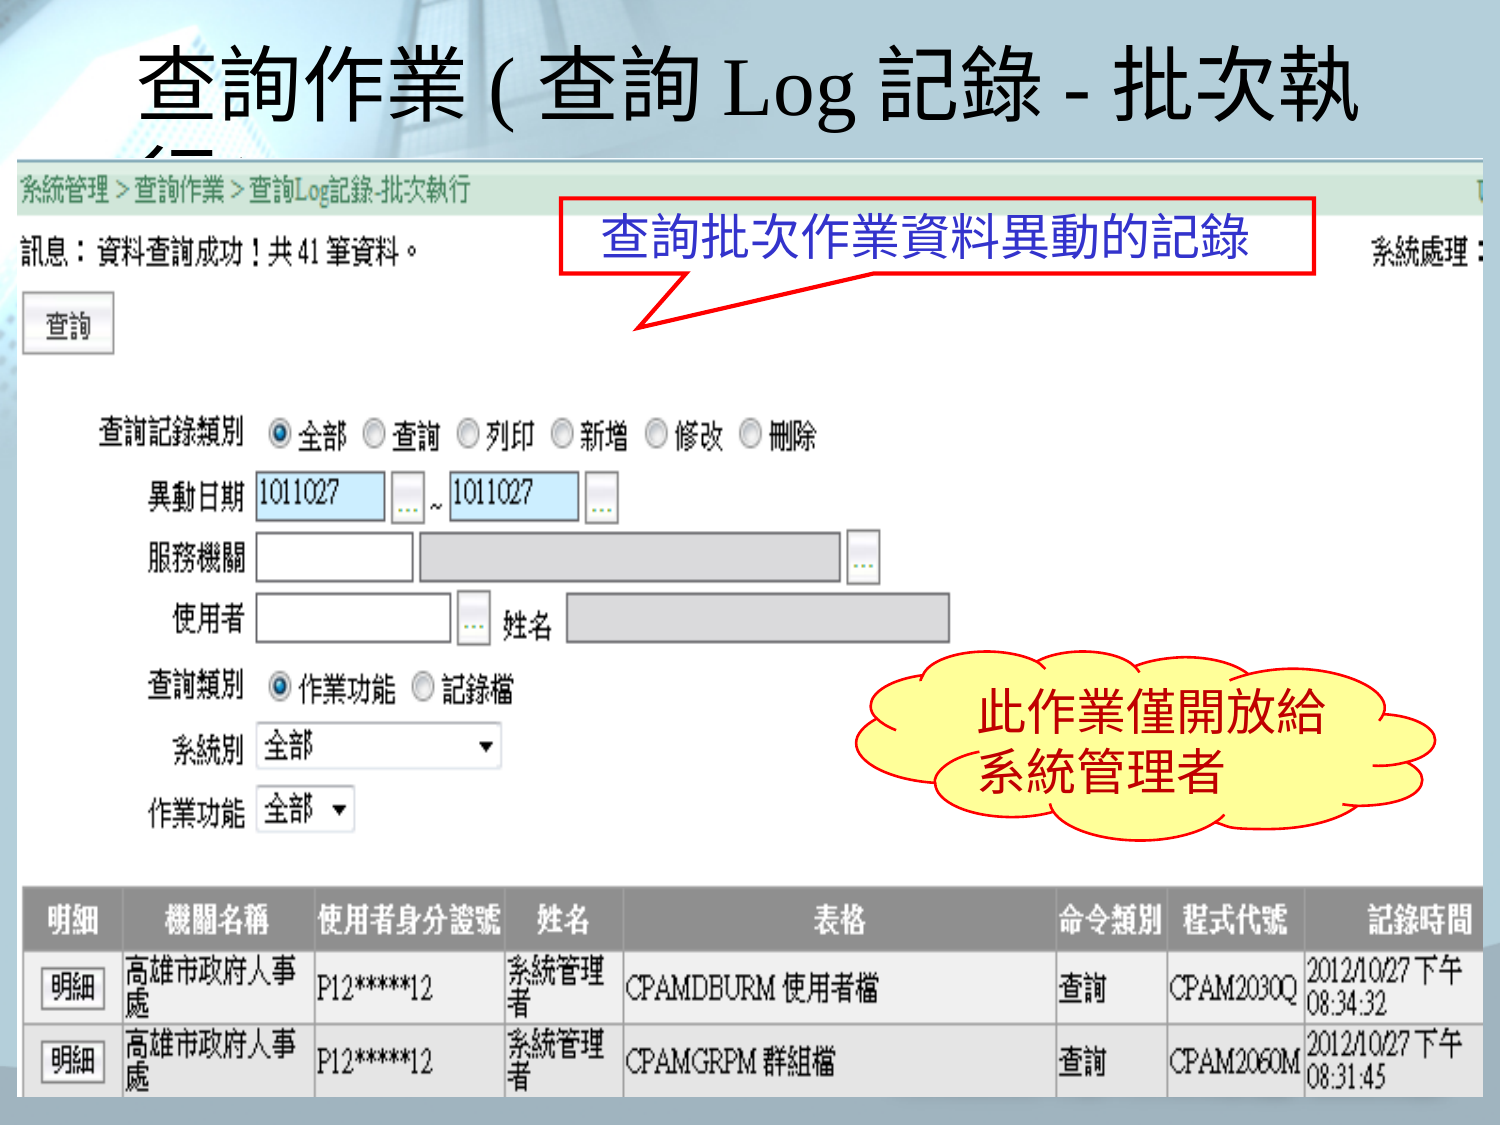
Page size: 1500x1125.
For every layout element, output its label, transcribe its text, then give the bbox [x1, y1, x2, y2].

text_box 查詢批次作業資料異動的記錄 [560, 198, 1315, 328]
picture [17, 158, 1483, 1097]
title 查詢作業(查詢Log記錄-批次執行) [120, 24, 1447, 138]
text_box 此作業僅開放給系統管理者 [856, 651, 1436, 841]
